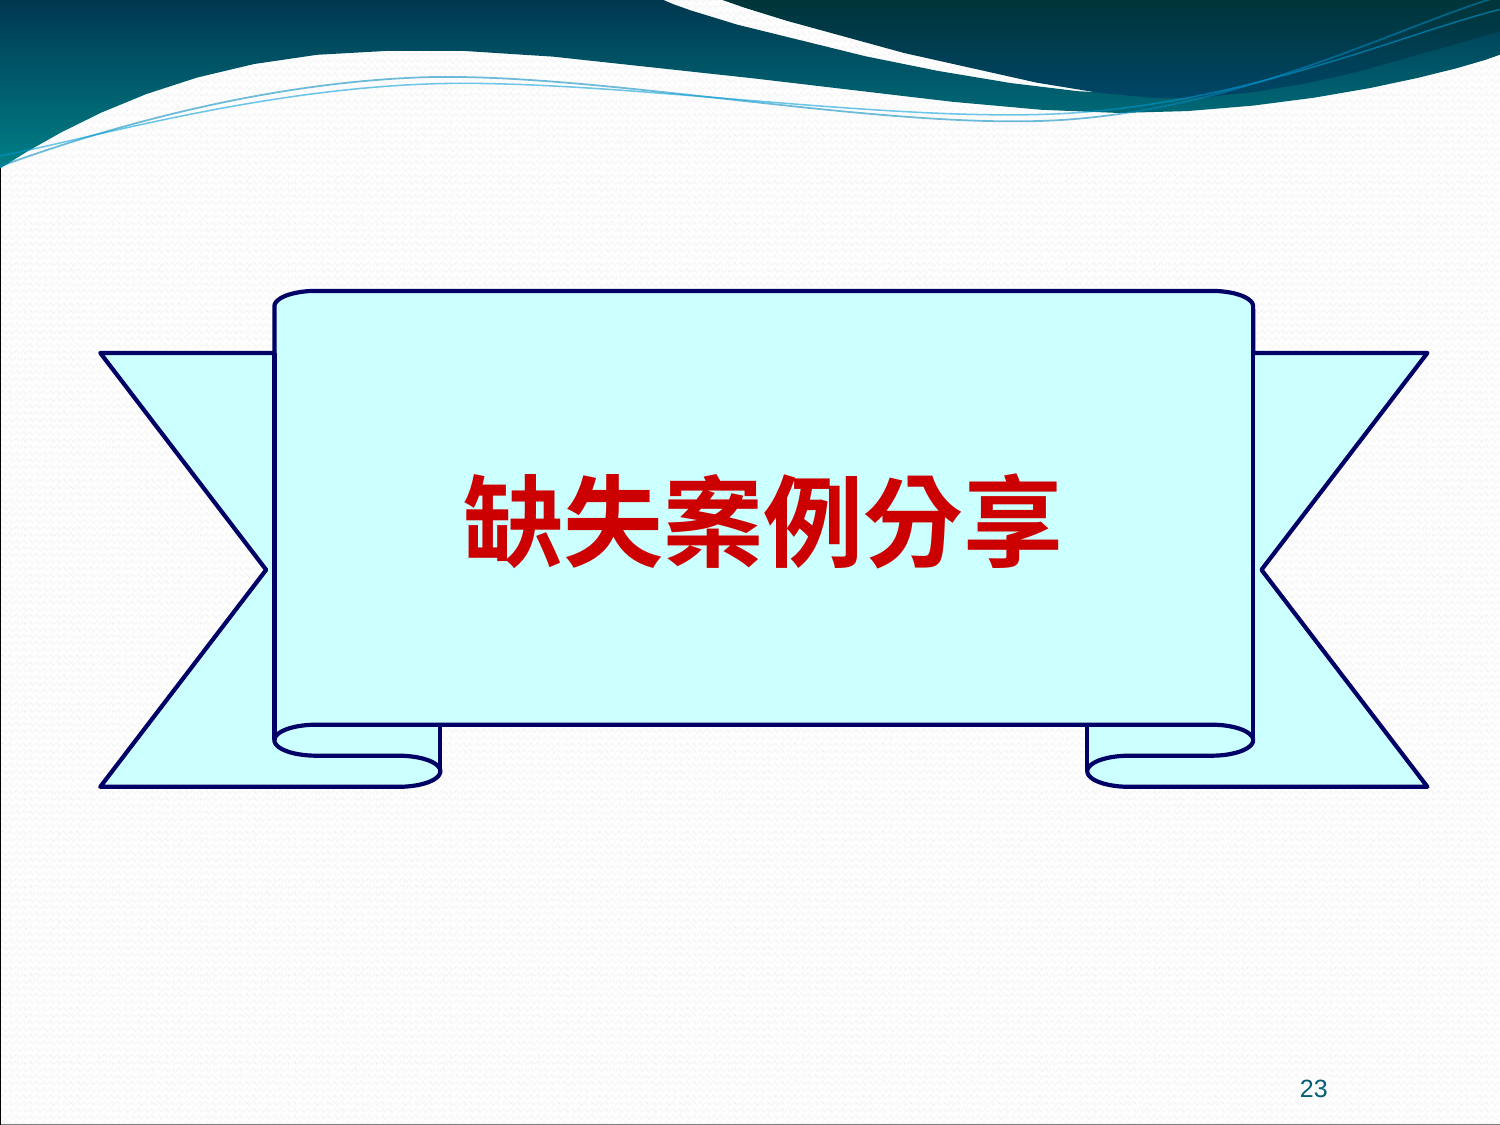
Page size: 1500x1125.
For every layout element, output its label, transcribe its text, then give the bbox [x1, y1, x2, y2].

text_box [1299, 1042, 1426, 1103]
text_box 缺失案例分享 [100, 290, 1428, 787]
